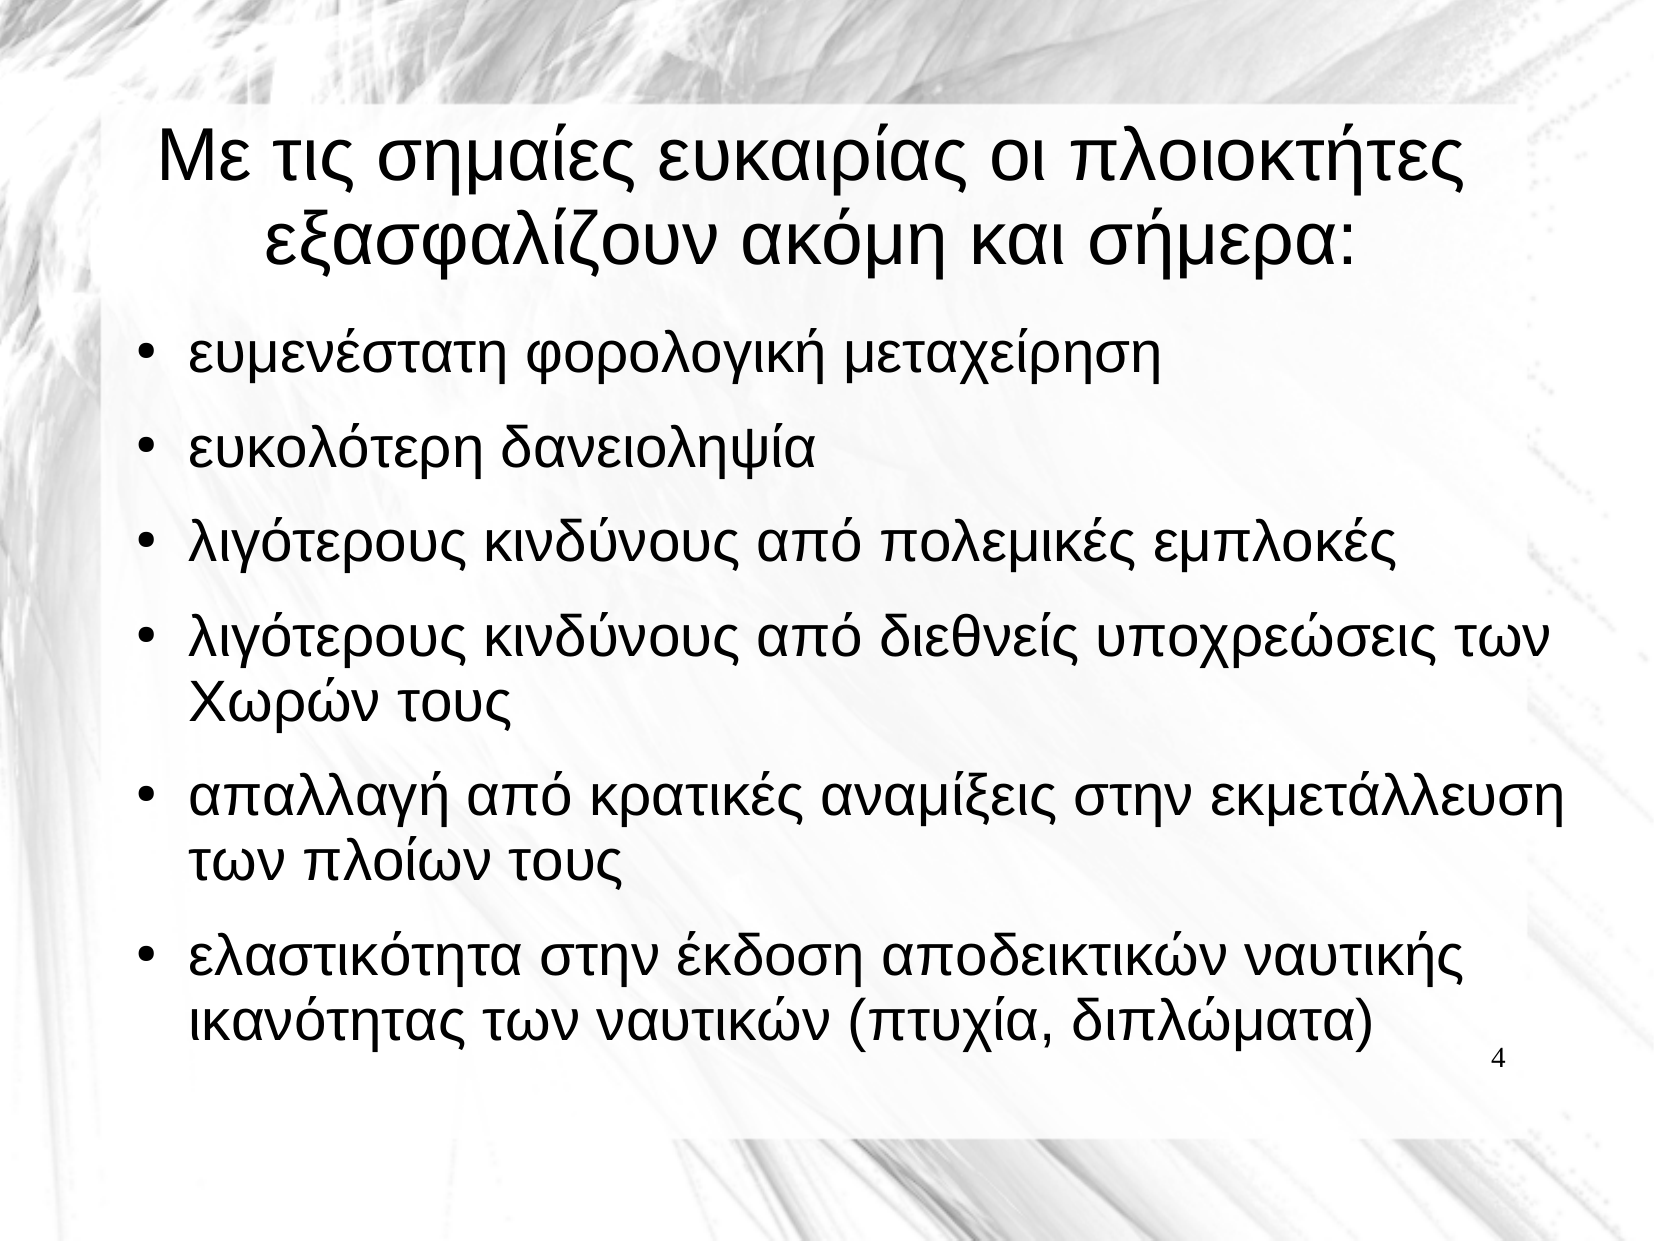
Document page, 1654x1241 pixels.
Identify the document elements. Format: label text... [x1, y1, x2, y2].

picture [0, 0, 1654, 1241]
title Με τις σημαίες ευκαιρίας οι πλοιοκτήτες εξασφαλίζουν ακόμη και σήμερα: [118, 112, 1506, 281]
list ευμενέστατη φορολογική μεταχείρηση ευκολότερη δανειοληψία λιγότερους κινδύνους από πολεμικές εμπλοκές λιγότερους κινδύνους από διεθνείς υποχρεώσεις των Χωρών τους απαλλαγή από κρατικές αναμίξεις στην εκμετάλλευση των πλοίων τους ελαστικότητα στην έκδοση αποδεικτικών ναυτικής ικανότητας των ναυτικών (πτυχία, διπλώματα) [118, 319, 1571, 1051]
